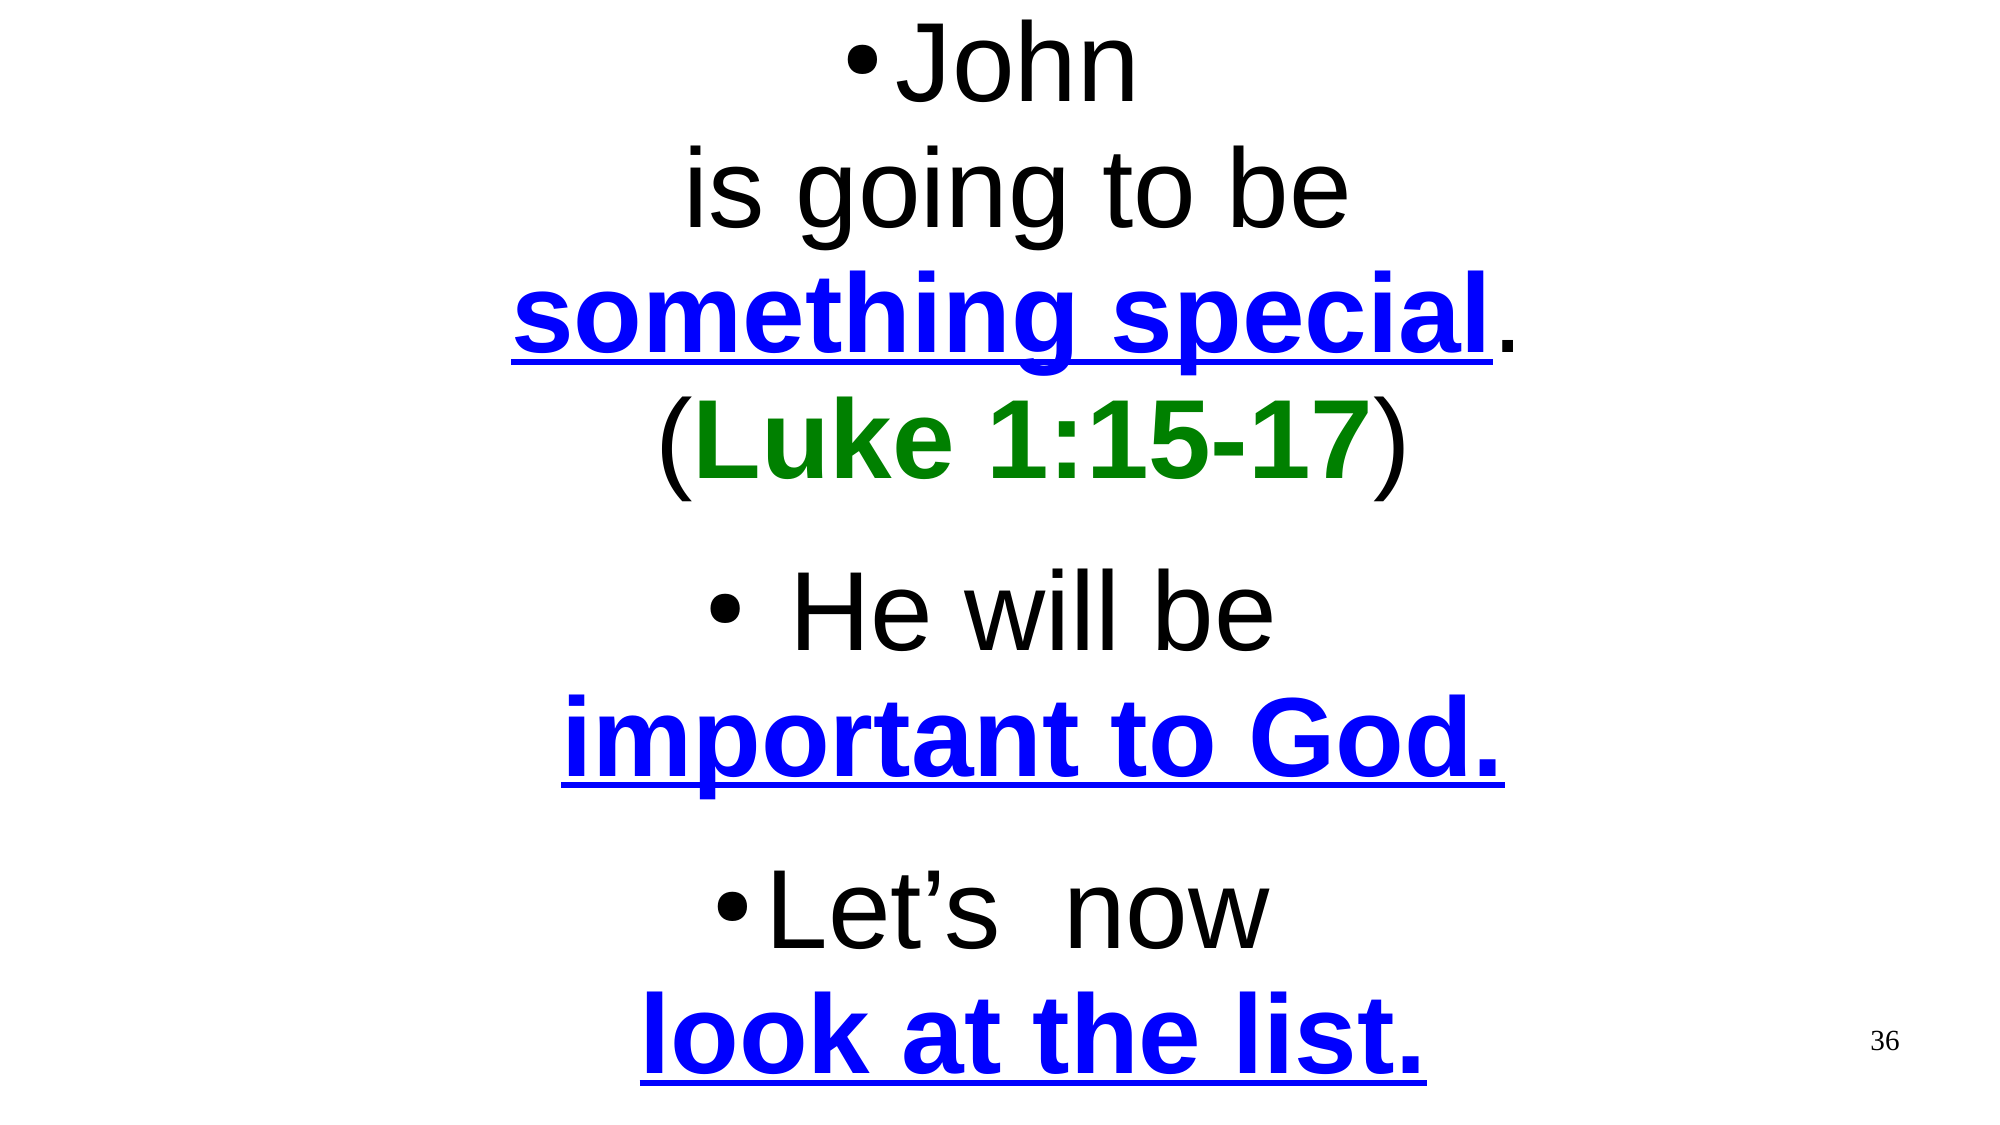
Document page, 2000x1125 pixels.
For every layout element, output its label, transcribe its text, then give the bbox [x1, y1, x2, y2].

list John is going to be something special. (Luke 1:15-17) He will be important to God. Let’s now look at the list. [0, 0, 1996, 1123]
